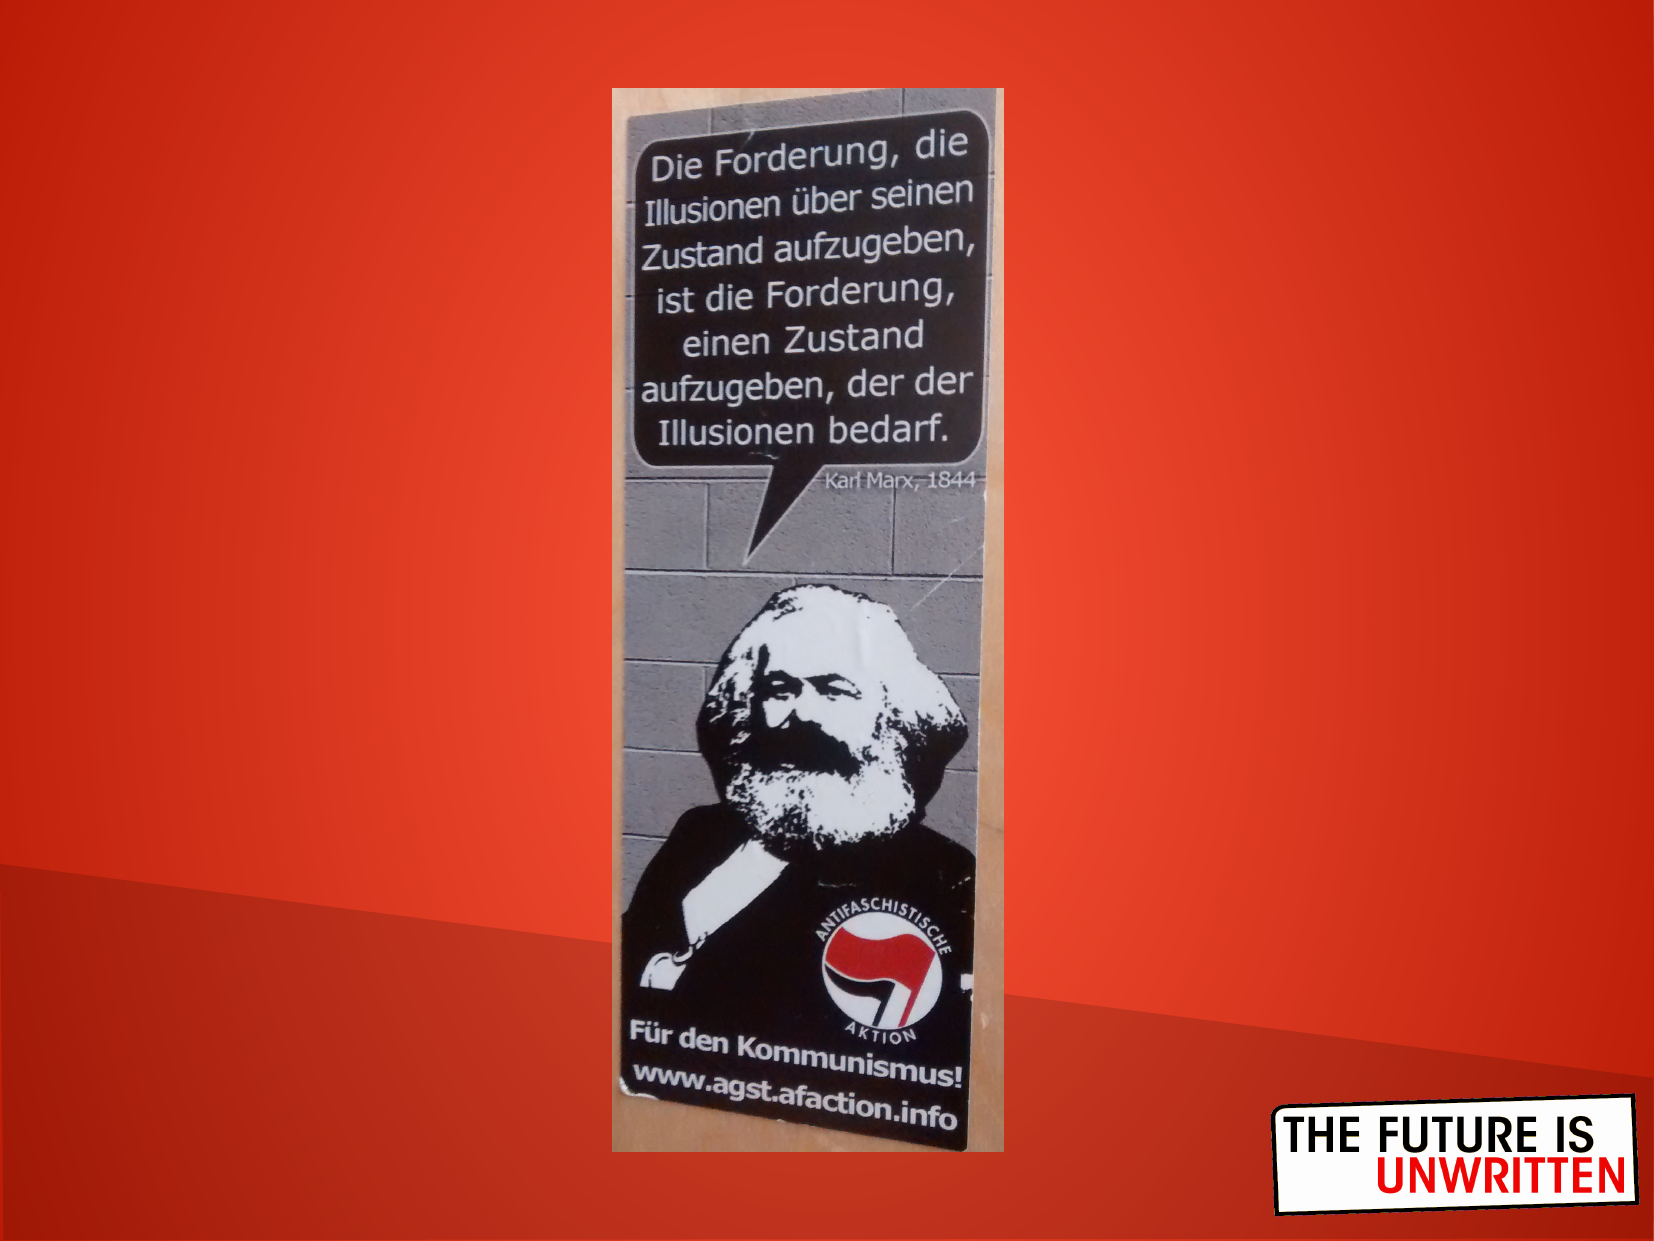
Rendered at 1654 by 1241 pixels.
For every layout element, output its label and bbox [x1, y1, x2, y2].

picture [1269, 1092, 1640, 1217]
picture [612, 88, 1004, 1152]
